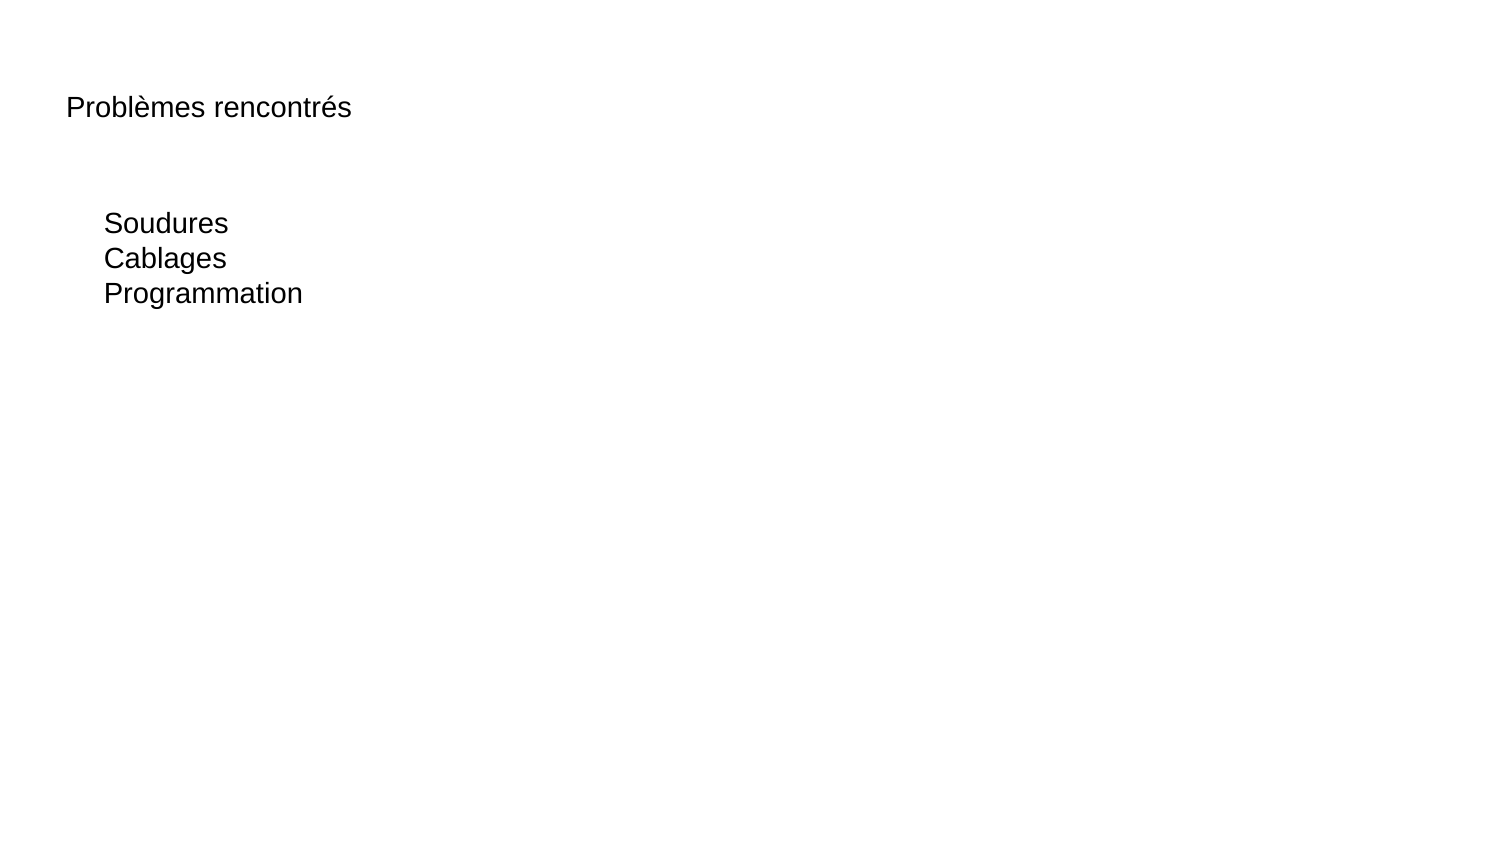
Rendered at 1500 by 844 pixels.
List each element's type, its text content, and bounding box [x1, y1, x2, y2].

title Problèmes rencontrés [51, 72, 1449, 167]
list Soudures Cablages Programmation [51, 189, 1449, 750]
